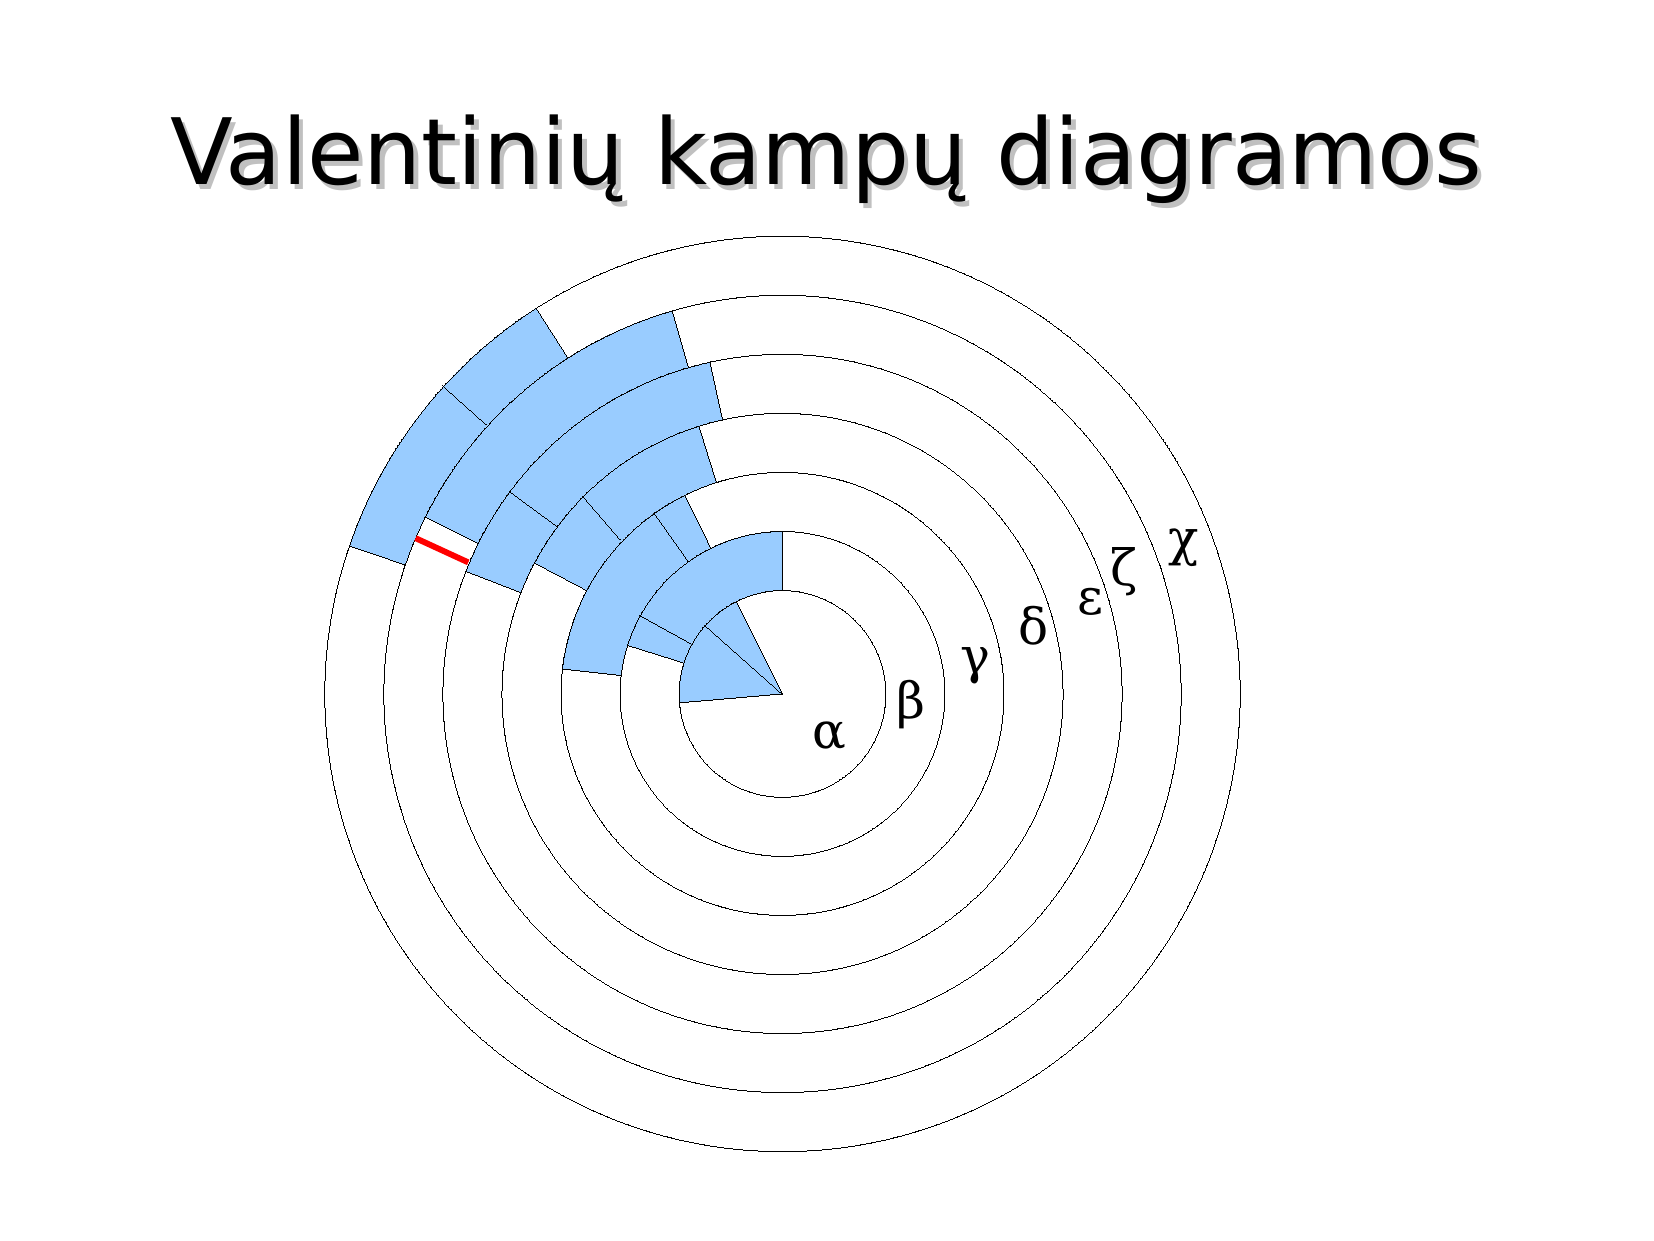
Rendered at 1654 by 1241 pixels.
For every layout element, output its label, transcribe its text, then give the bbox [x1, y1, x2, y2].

text_box γ [945, 620, 1005, 694]
text_box ζ [1095, 531, 1153, 605]
text_box χ [1153, 501, 1214, 576]
text_box β [881, 665, 941, 739]
text_box δ [1003, 590, 1064, 664]
text_box ε [1062, 561, 1119, 635]
title Valentinių kampų diagramos [82, 56, 1571, 250]
text_box [324, 250, 1241, 1152]
text_box α [797, 694, 861, 768]
